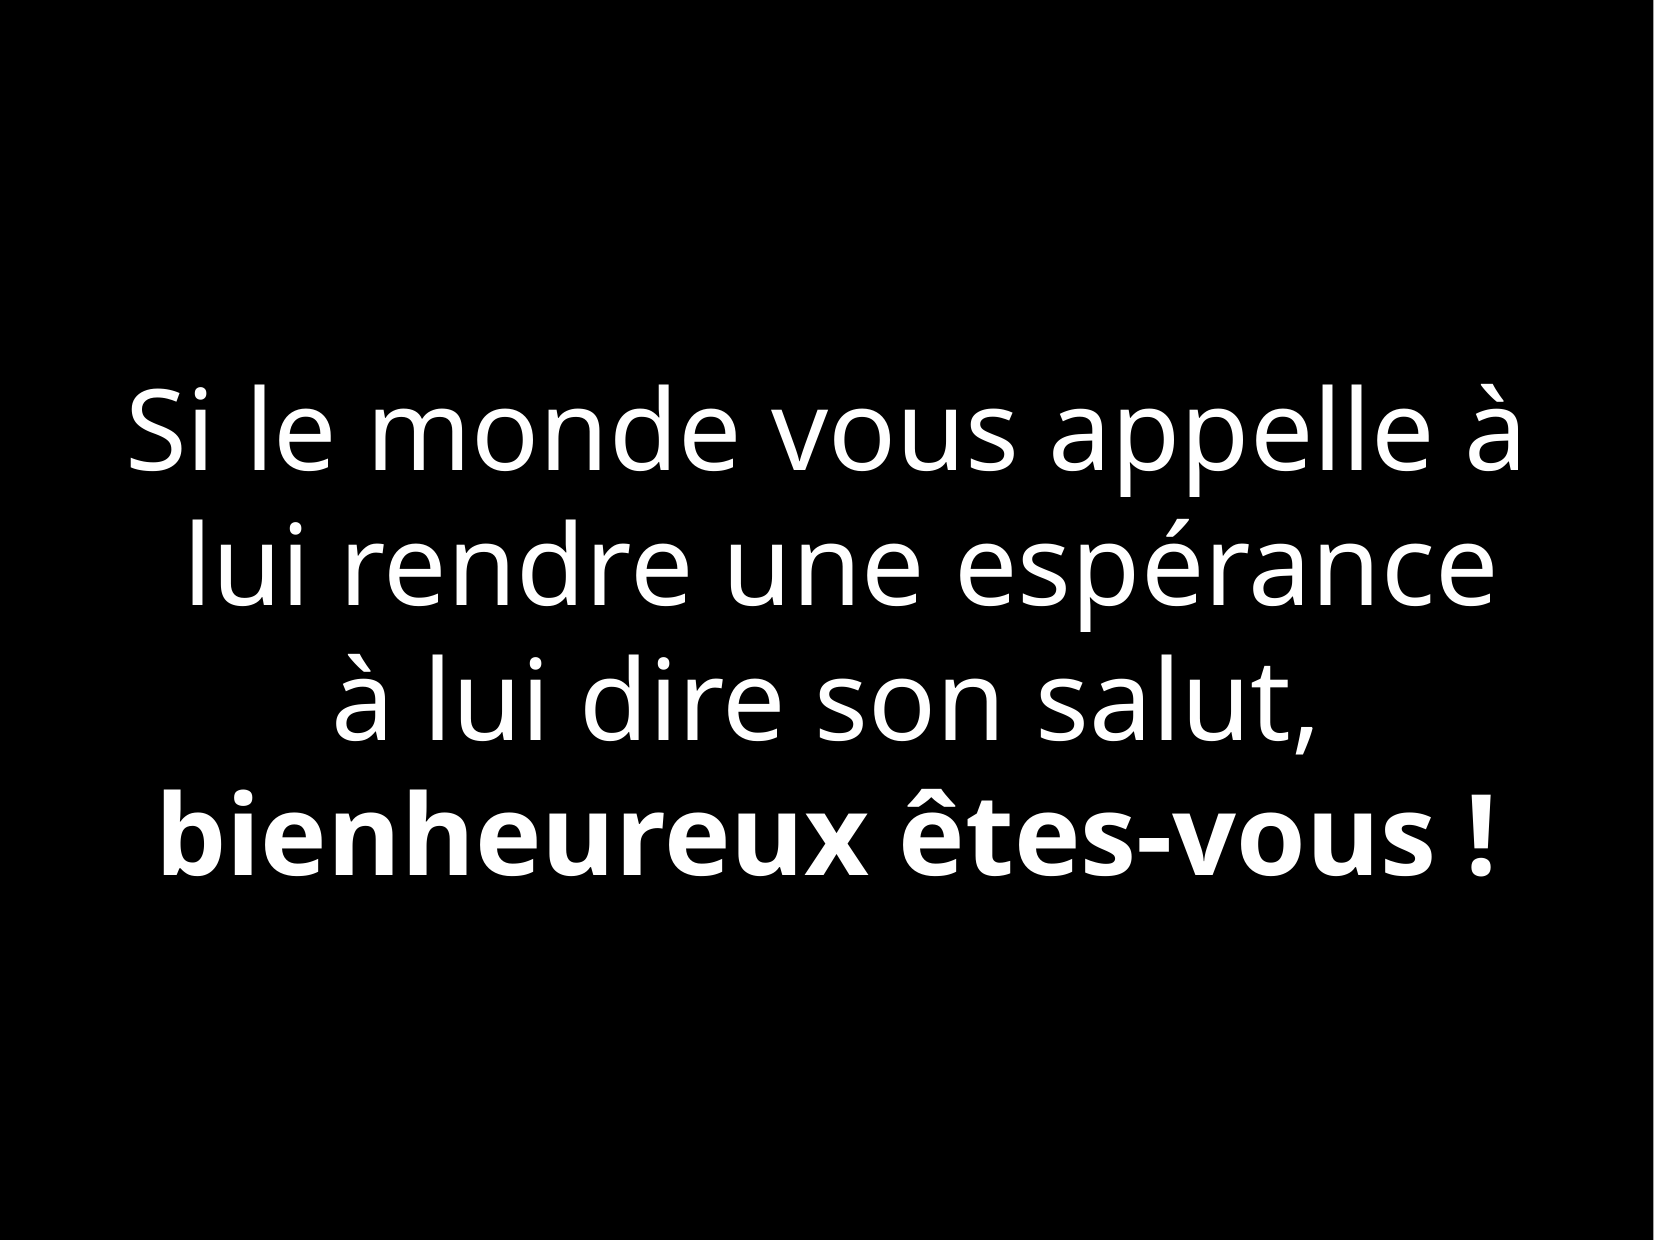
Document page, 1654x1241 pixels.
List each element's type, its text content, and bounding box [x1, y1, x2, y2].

text_box Si le monde vous appelle à lui rendre une espérance à lui dire son salut, bienheureux êtes-vous ! [0, 346, 1654, 925]
